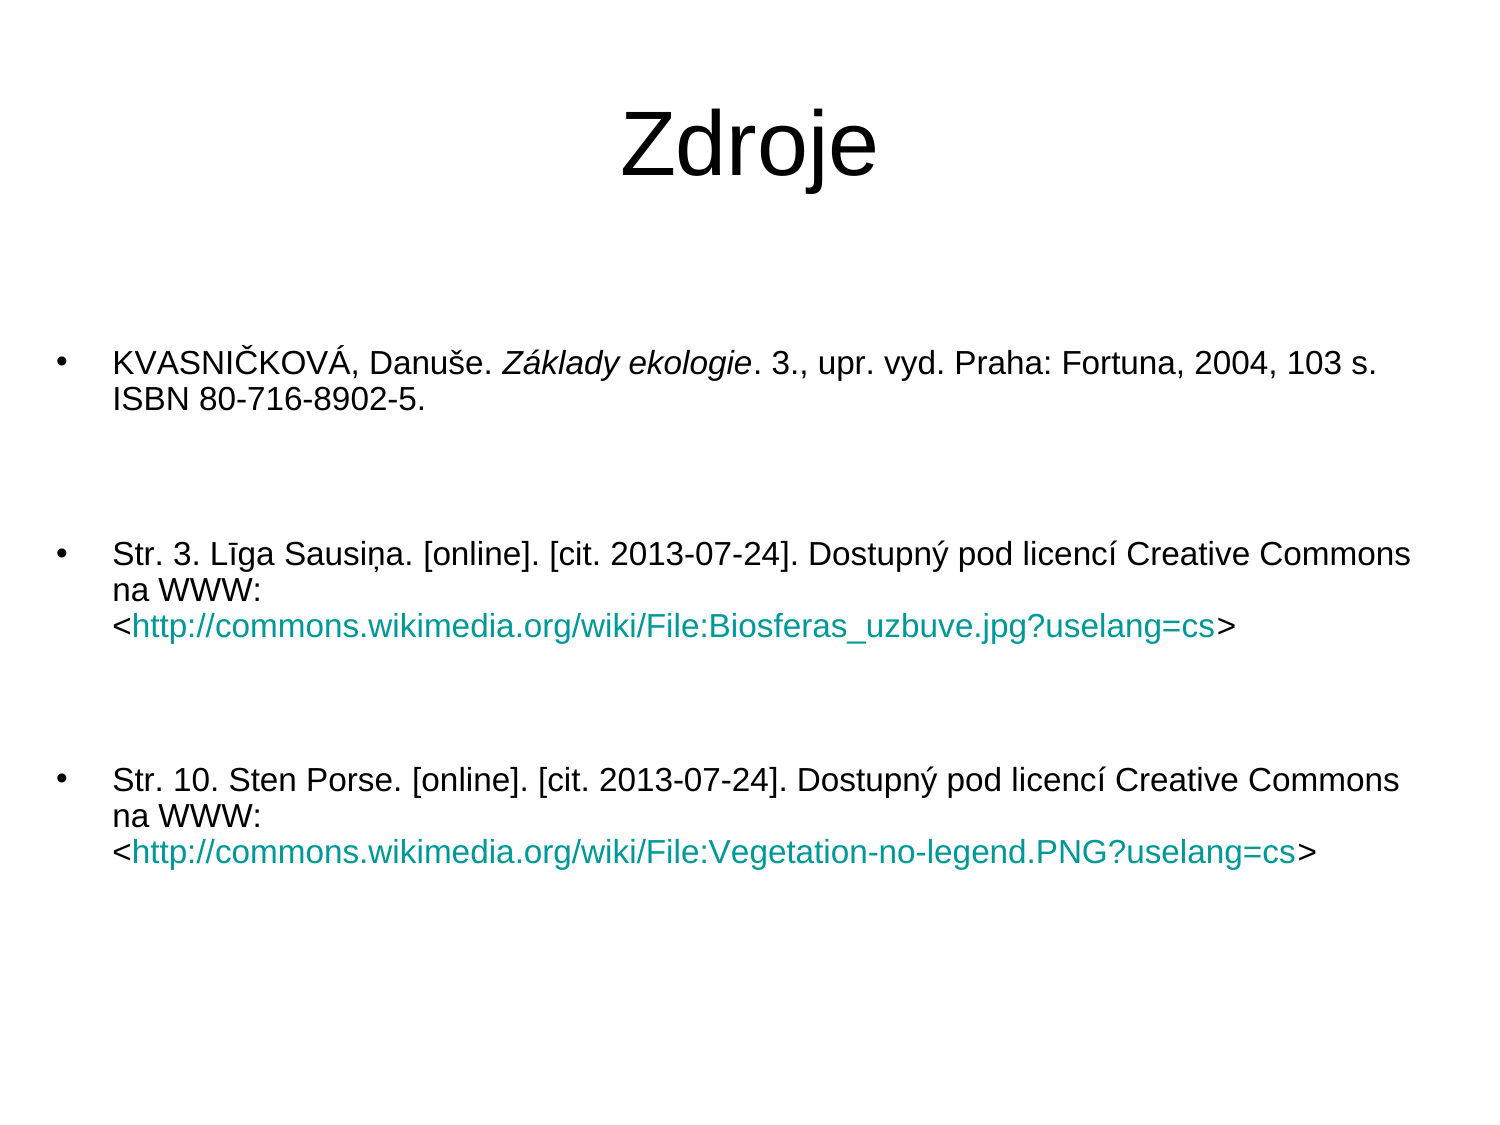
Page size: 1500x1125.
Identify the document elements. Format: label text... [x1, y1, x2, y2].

title Zdroje [75, 45, 1426, 233]
list KVASNIČKOVÁ, Danuše. Základy ekologie. 3., upr. vyd. Praha: Fortuna, 2004, 103 s. ISBN 80-716-8902-5. Str. 3. Līga Sausiņa. [online]. [cit. 2013-07-24]. Dostupný pod licencí Creative Commons na WWW: <http://commons.wikimedia.org/wiki/File:Biosferas_uzbuve.jpg?uselang=cs> Str. 10. Sten Porse. [online]. [cit. 2013-07-24]. Dostupný pod licencí Creative Commons na WWW: <http://commons.wikimedia.org/wiki/File:Vegetation-no-legend.PNG?uselang=cs> [41, 338, 1471, 1035]
